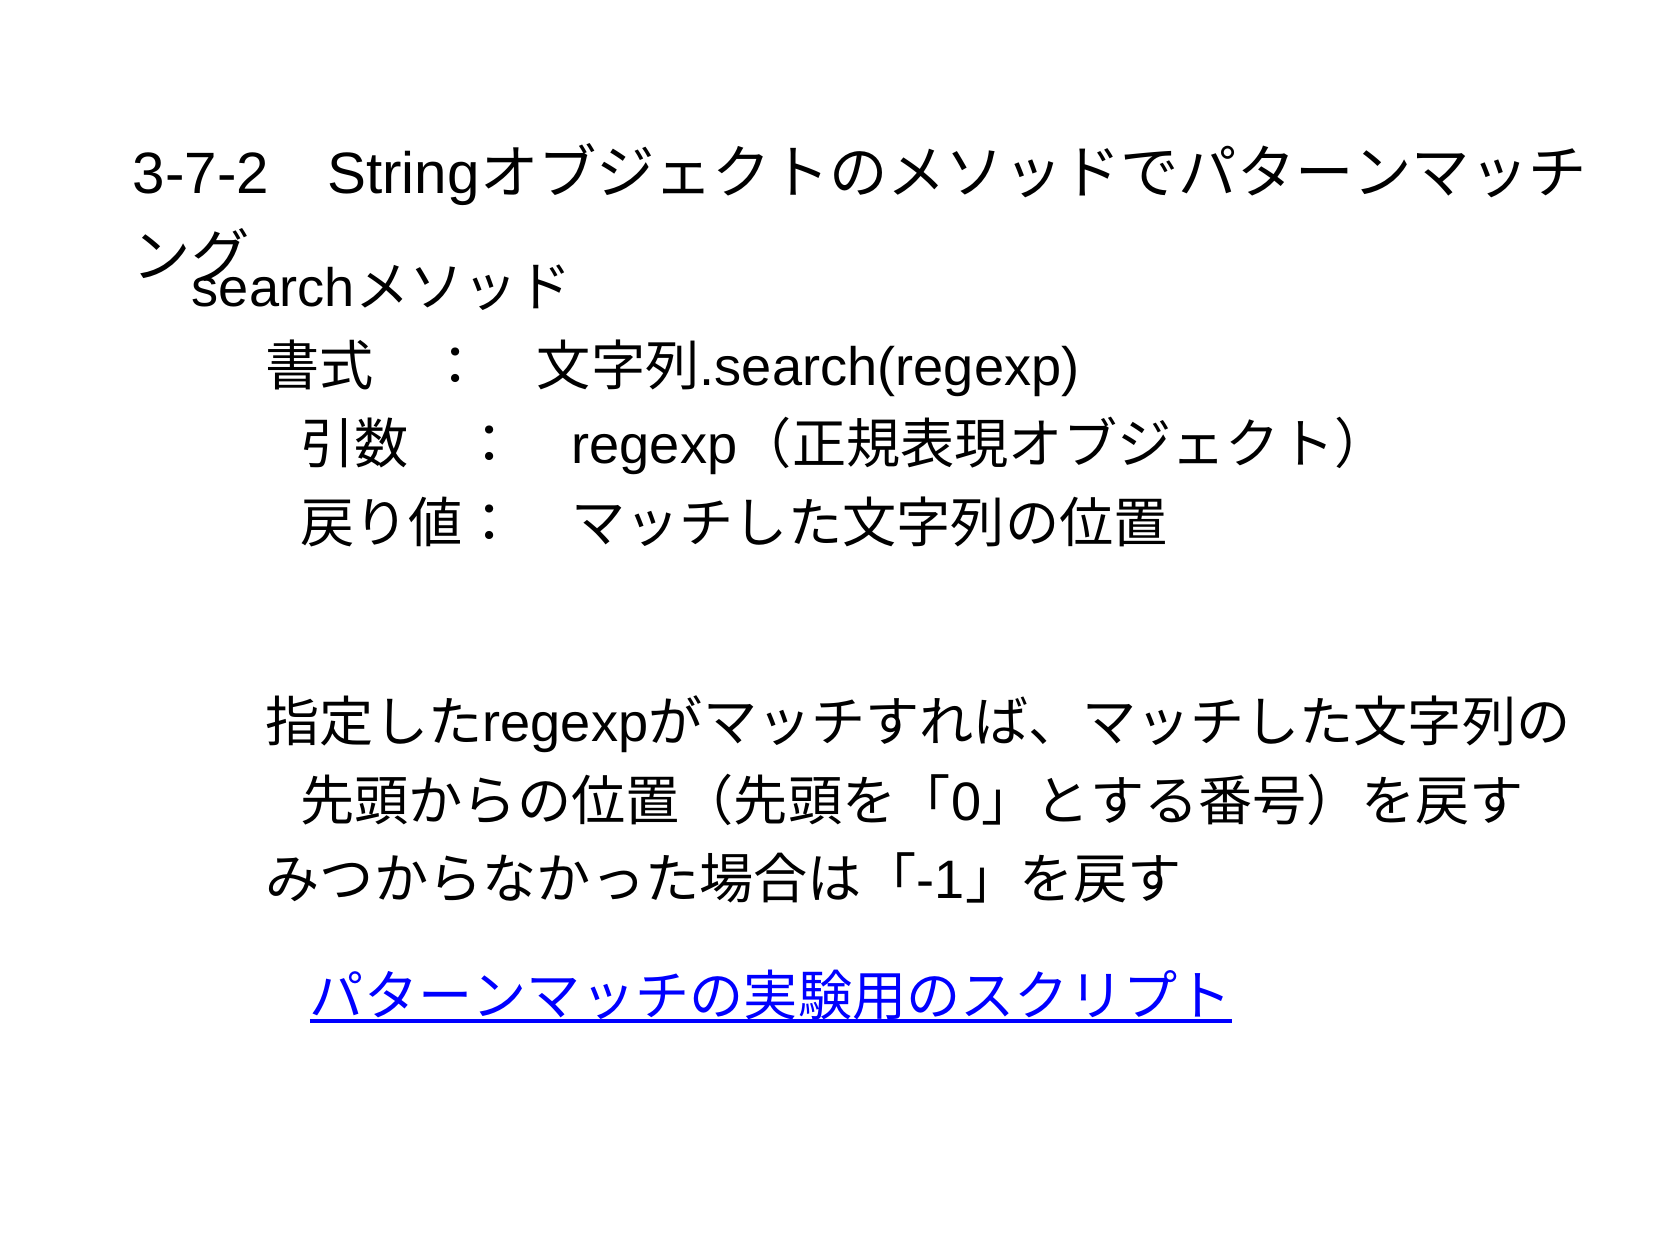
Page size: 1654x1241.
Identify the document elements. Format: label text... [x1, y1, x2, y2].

text_box パターンマッチの実験用のスクリプト [295, 944, 1300, 1014]
text_box searchメソッド 書式 ： 文字列.search(regexp) 引数 ： regexp（正規表現オブジェクト） 戻り値： マッチした文字列の位置 指定したregexpがマッチすれば、マッチした文字列の 先頭からの位置（先頭を「0」とする番号）を戻す みつからなかった場合は「-1」を戻す [177, 236, 1595, 832]
text_box 3-7-2 Stringオブジェクトのメソッドでパターンマッチング [118, 118, 1625, 198]
